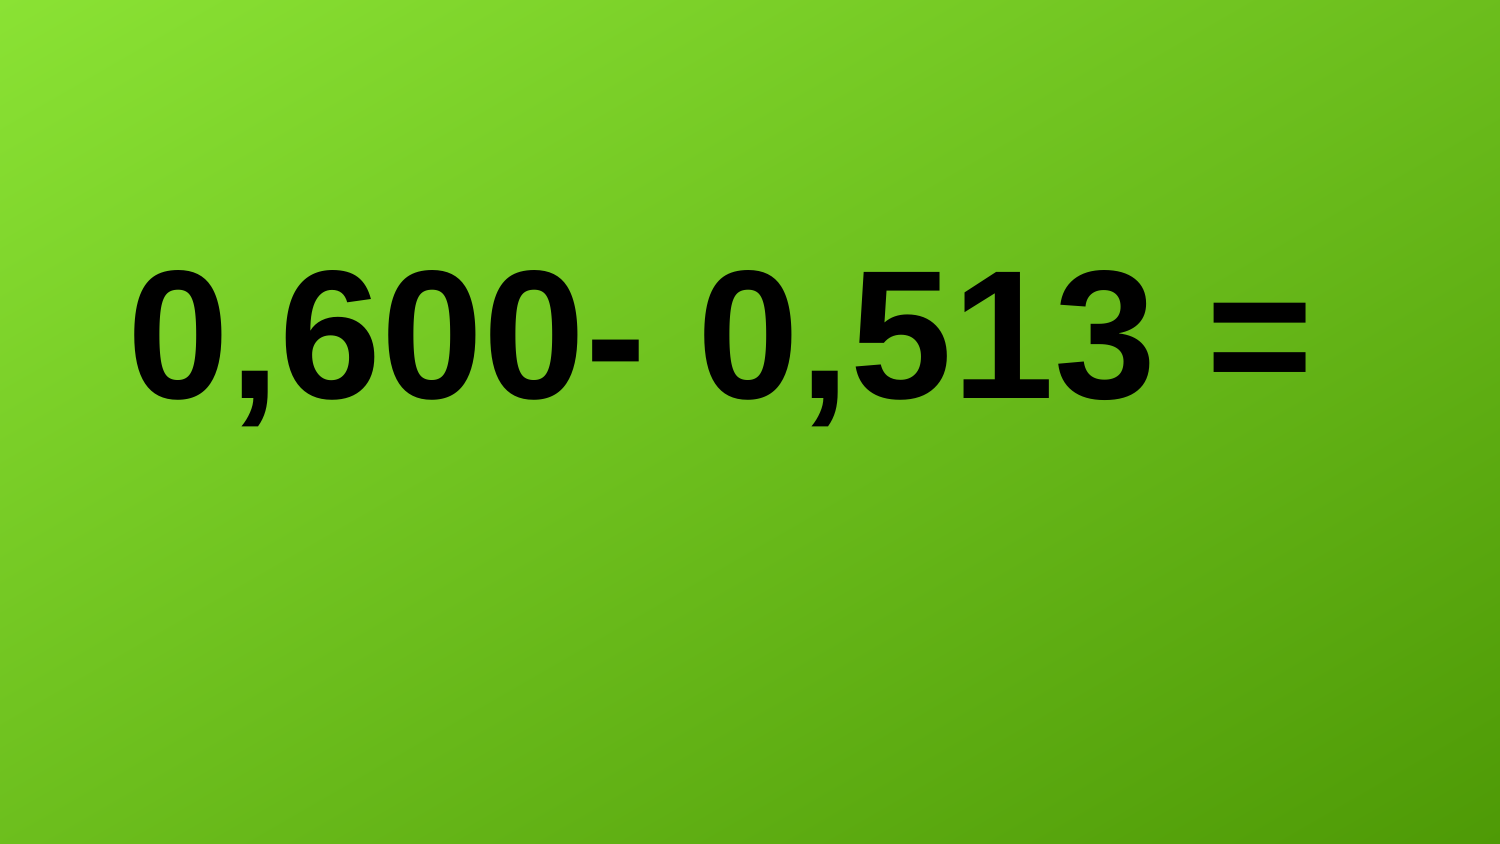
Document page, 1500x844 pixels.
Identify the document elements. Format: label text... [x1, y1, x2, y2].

text_box 0,600- 0,513 = [112, 259, 1388, 450]
